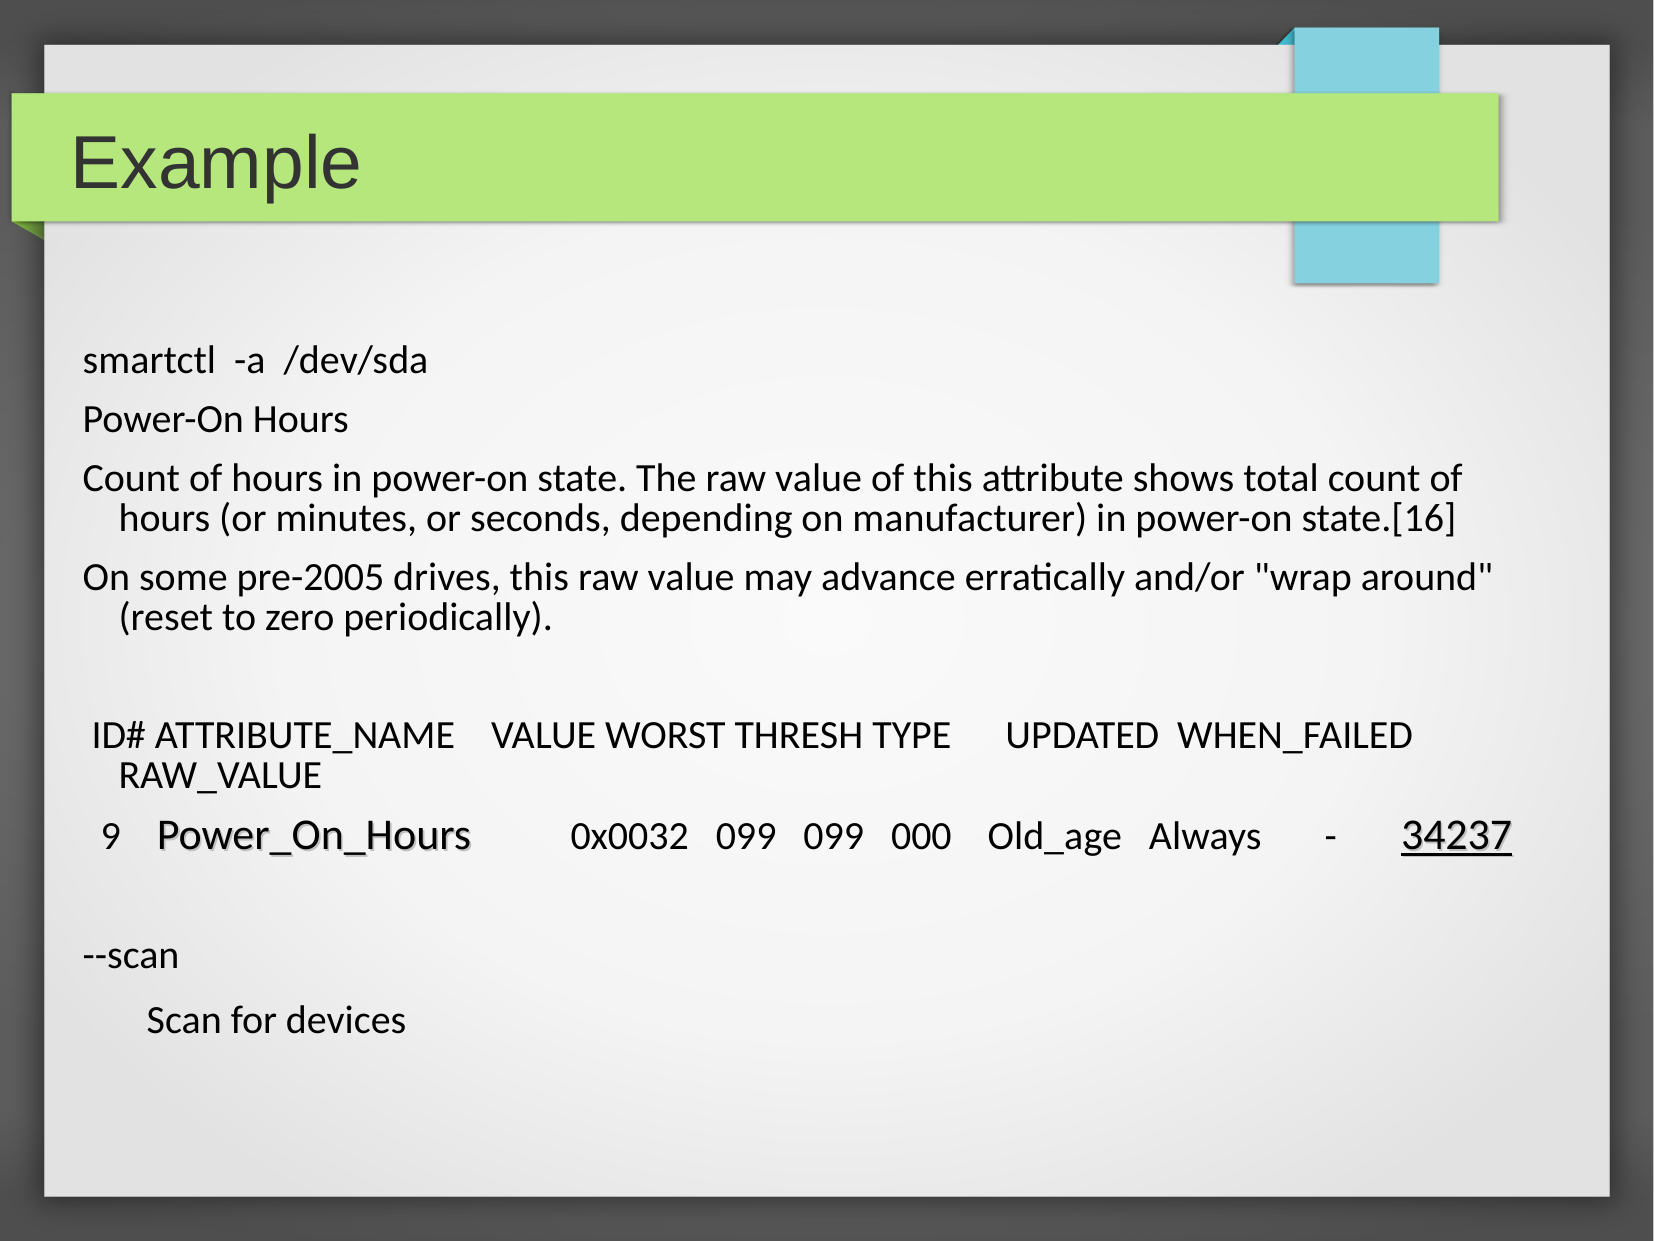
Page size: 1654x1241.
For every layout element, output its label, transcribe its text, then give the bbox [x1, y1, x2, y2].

picture [0, 0, 1654, 1241]
list smartctl -a /dev/sda Power-On Hours Count of hours in power-on state. The raw value of this attribute shows total count of hours (or minutes, or seconds, depending on manufacturer) in power-on state.[16] On some pre-2005 drives, this raw value may advance erratically and/or "wrap around" (reset to zero periodically). ID# ATTRIBUTE_NAME VALUE WORST THRESH TYPE UPDATED WHEN_FAILED RAW_VALUE 9 Power_On_Hours 0x0032 099 099 000 Old_age Always - 34237 --scan Scan for devices [82, 343, 1538, 1063]
title Example [70, 30, 1229, 289]
